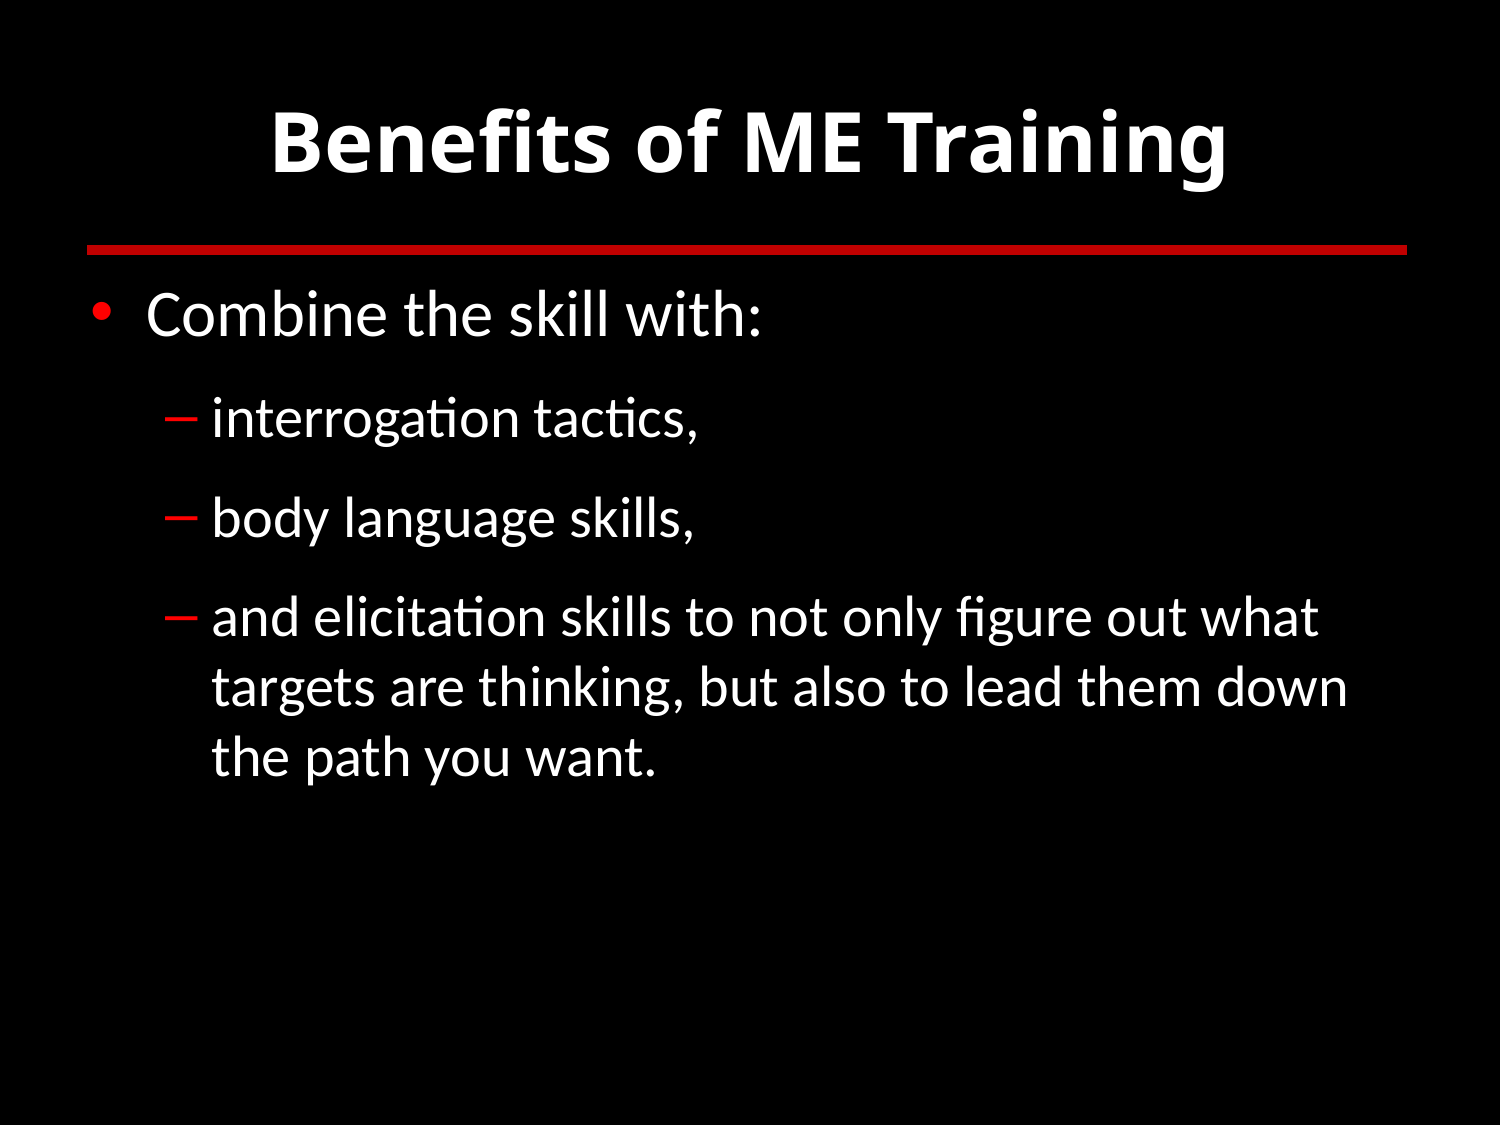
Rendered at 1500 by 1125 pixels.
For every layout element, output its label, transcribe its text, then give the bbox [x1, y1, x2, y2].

title Benefits of ME Training [75, 45, 1425, 233]
list Combine the skill with: interrogation tactics, body language skills, and elicitation skills to not only figure out what targets are thinking, but also to lead them down the path you want. [75, 262, 1425, 1005]
